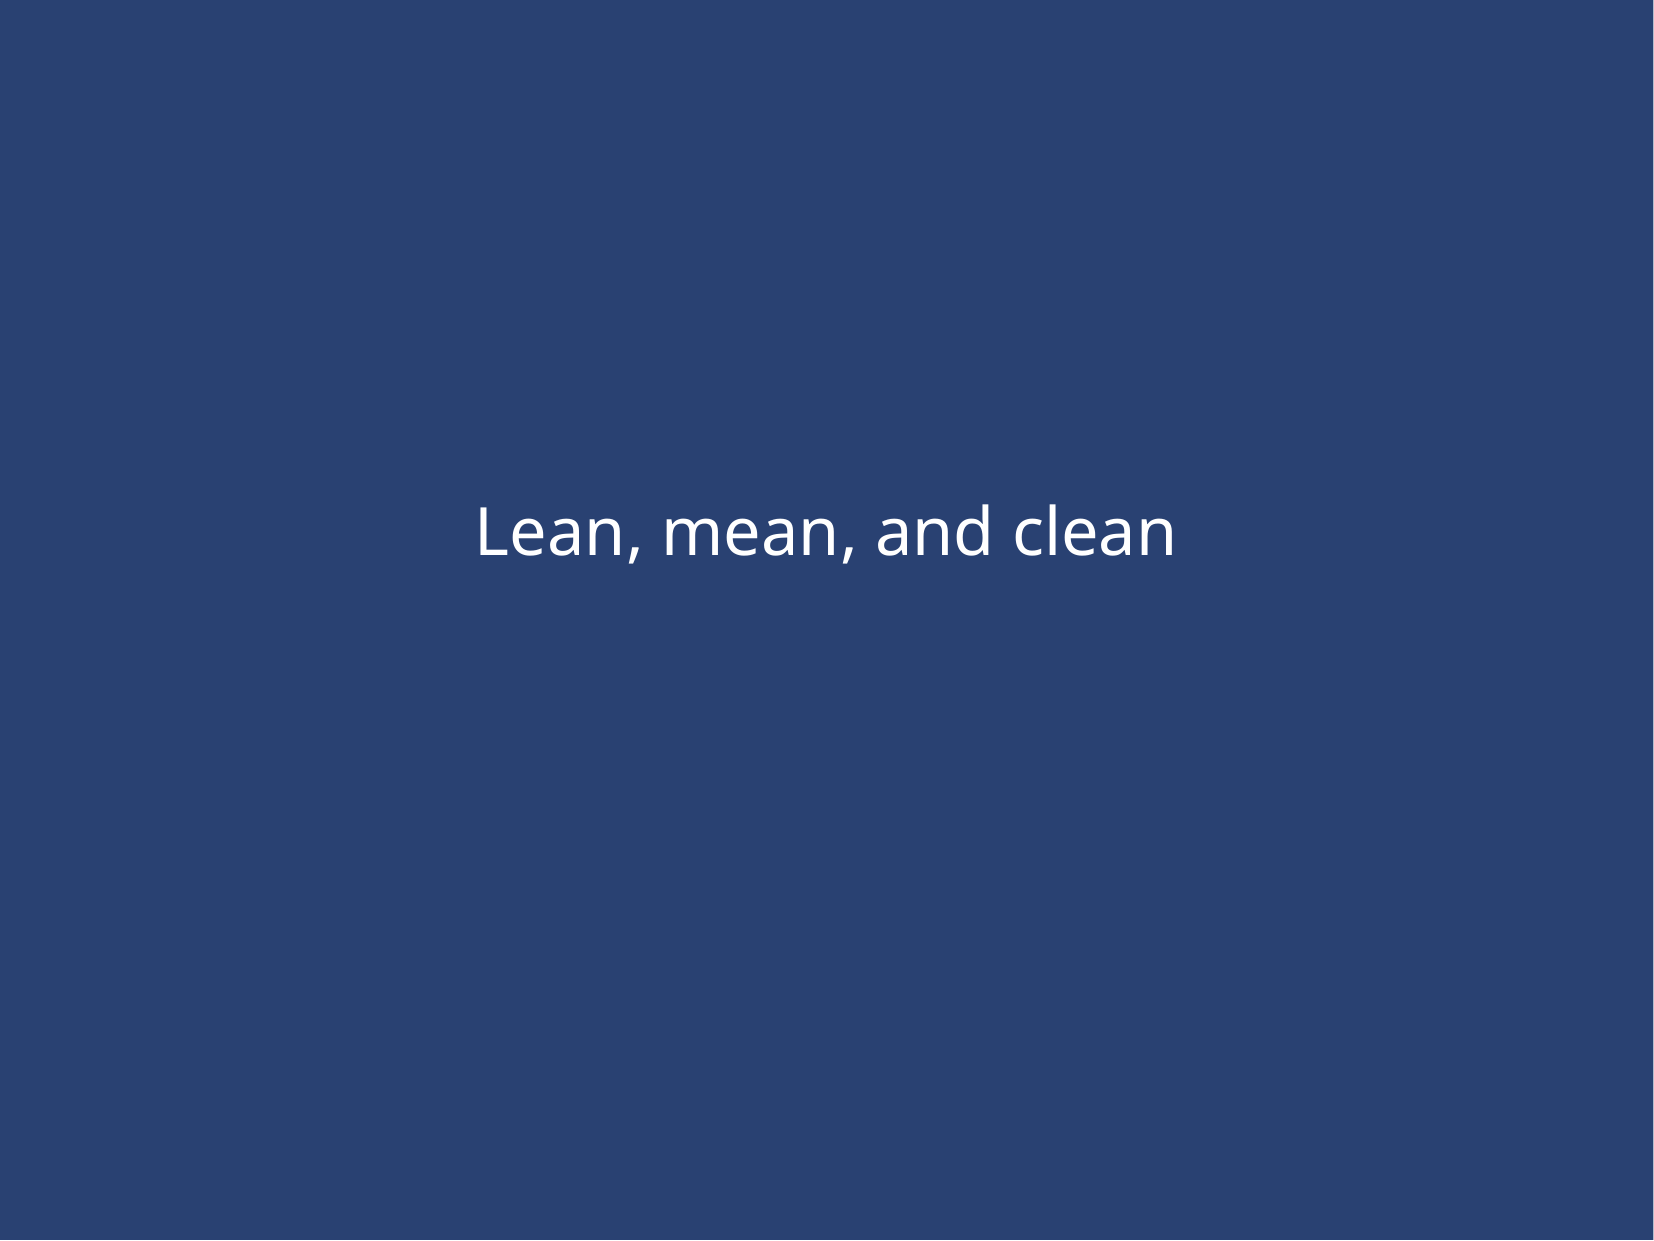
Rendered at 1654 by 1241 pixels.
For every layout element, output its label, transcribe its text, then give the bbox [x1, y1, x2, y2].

subtitle Lean, mean, and clean [82, 49, 1571, 1109]
